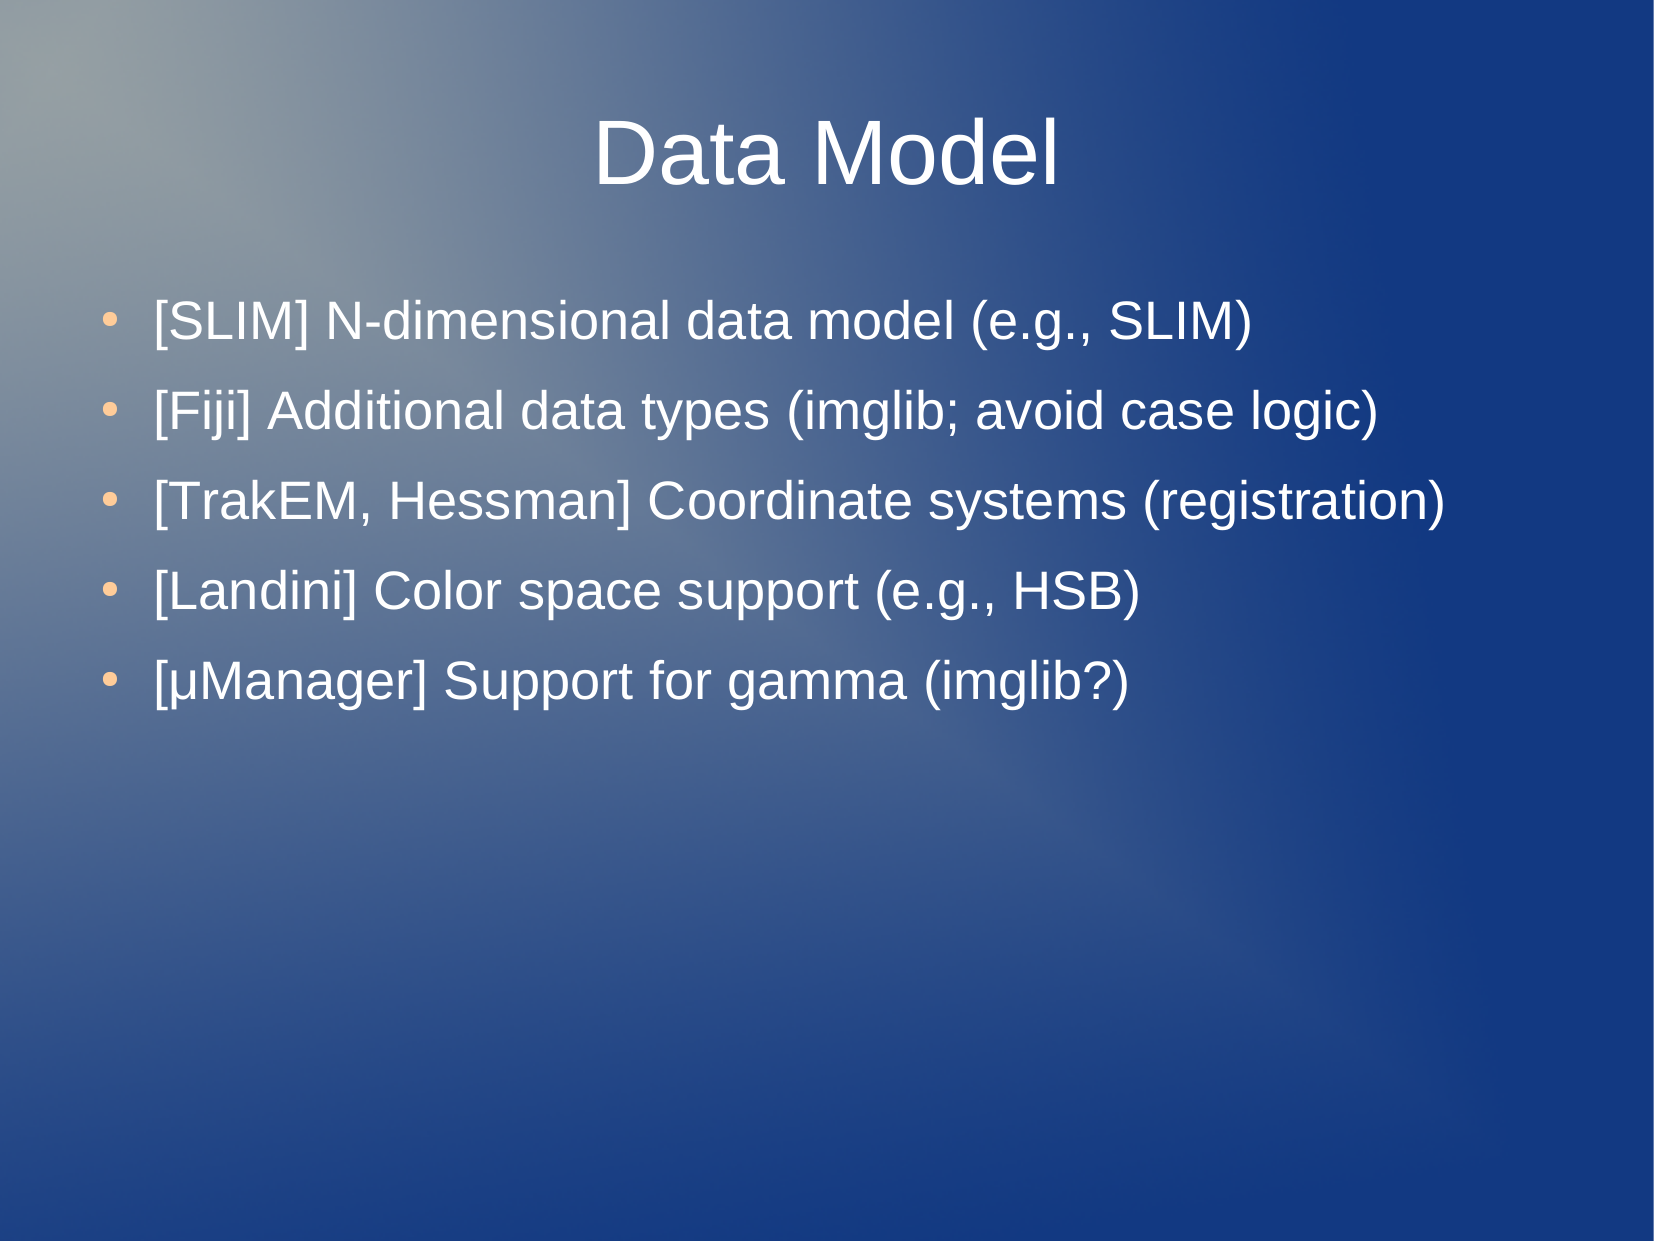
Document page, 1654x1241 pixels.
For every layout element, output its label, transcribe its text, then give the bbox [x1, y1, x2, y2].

list [SLIM] N-dimensional data model (e.g., SLIM) [Fiji] Additional data types (imglib; avoid case logic) [TrakEM, Hessman] Coordinate systems (registration) [Landini] Color space support (e.g., HSB) [μManager] Support for gamma (imglib?) [82, 290, 1571, 1094]
picture [0, 0, 1654, 1241]
title Data Model [82, 56, 1571, 250]
